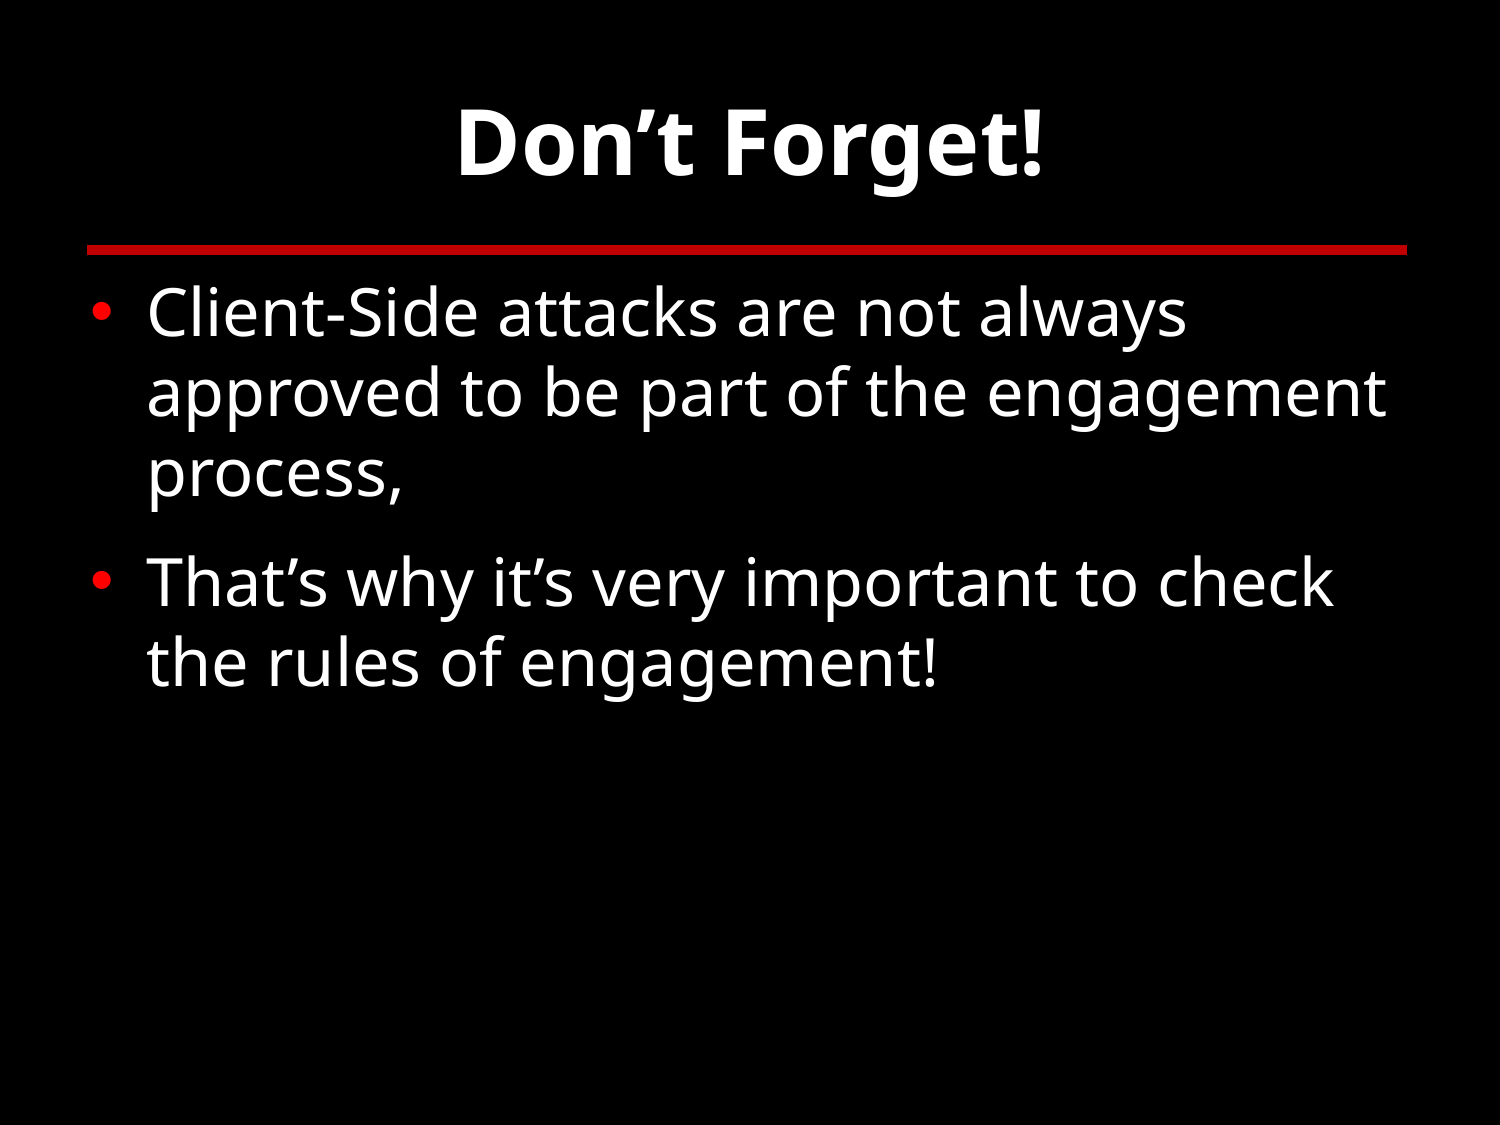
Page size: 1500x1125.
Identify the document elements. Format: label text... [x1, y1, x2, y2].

list Client-Side attacks are not always approved to be part of the engagement process, That’s why it’s very important to check the rules of engagement! [75, 262, 1425, 1005]
title Don’t Forget! [75, 45, 1425, 233]
